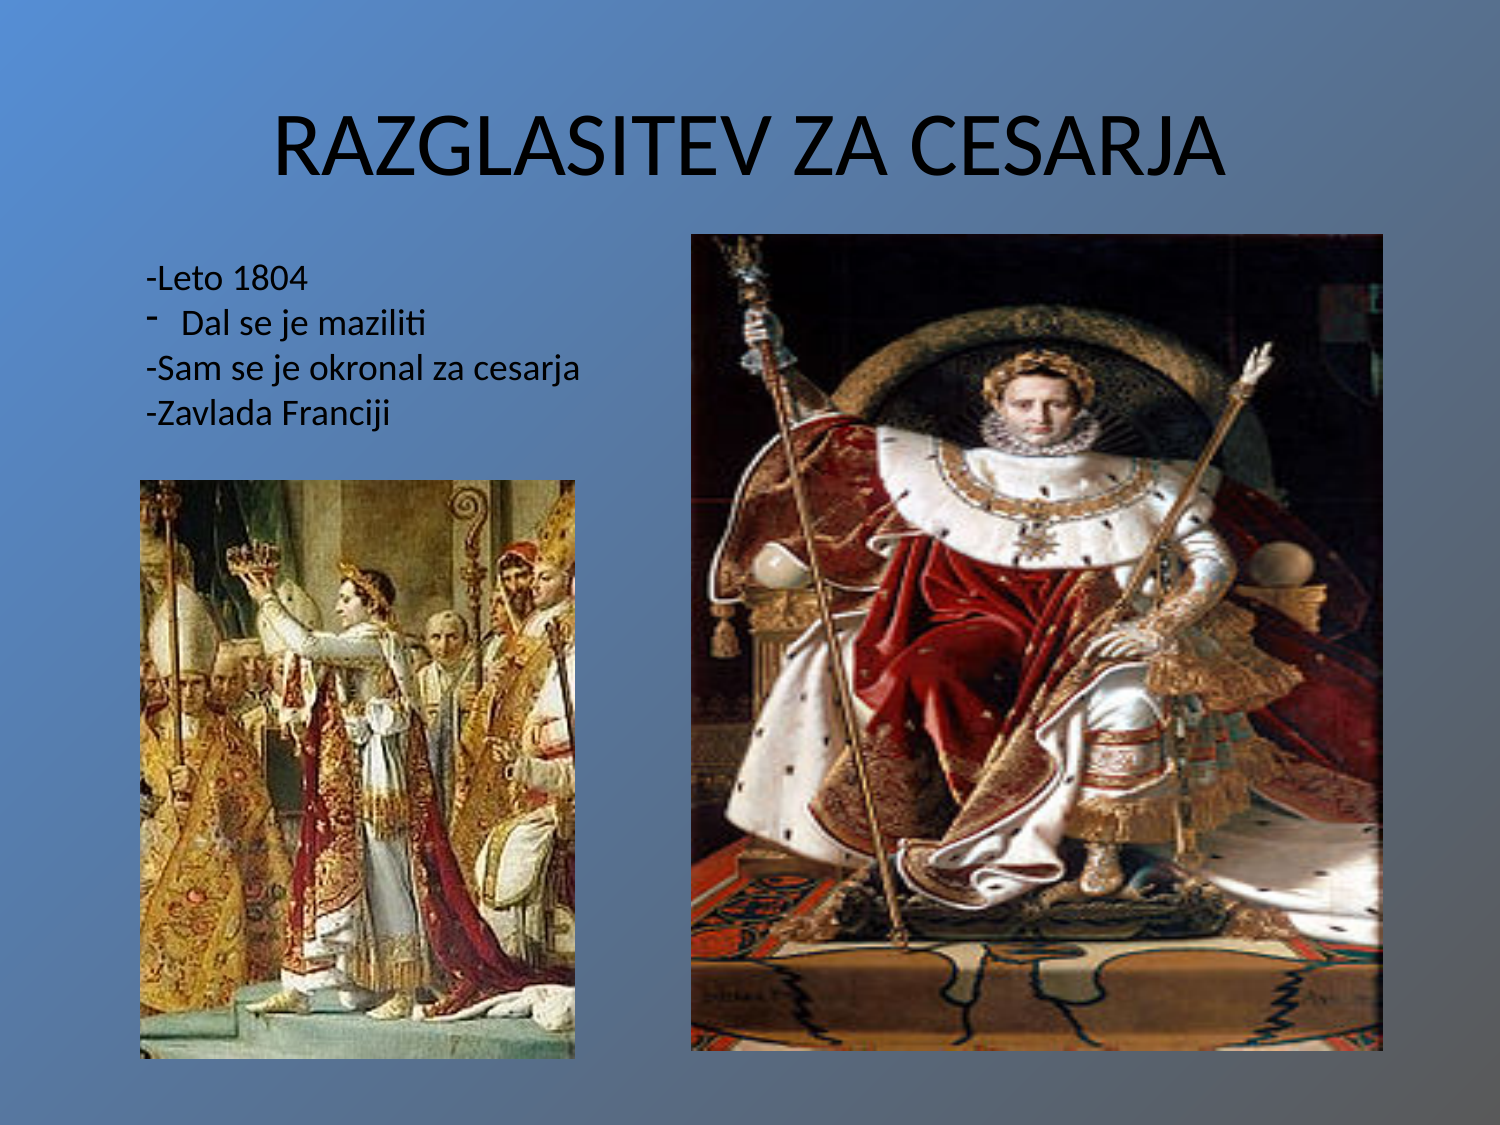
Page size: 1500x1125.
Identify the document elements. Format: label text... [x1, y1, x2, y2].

title RAZGLASITEV ZA CESARJA [75, 45, 1425, 233]
picture [691, 234, 1383, 1051]
picture [140, 480, 575, 1059]
text_box -Leto 1804 Dal se je maziliti -Sam se je okronal za cesarja -Zavlada Franciji [131, 246, 597, 486]
